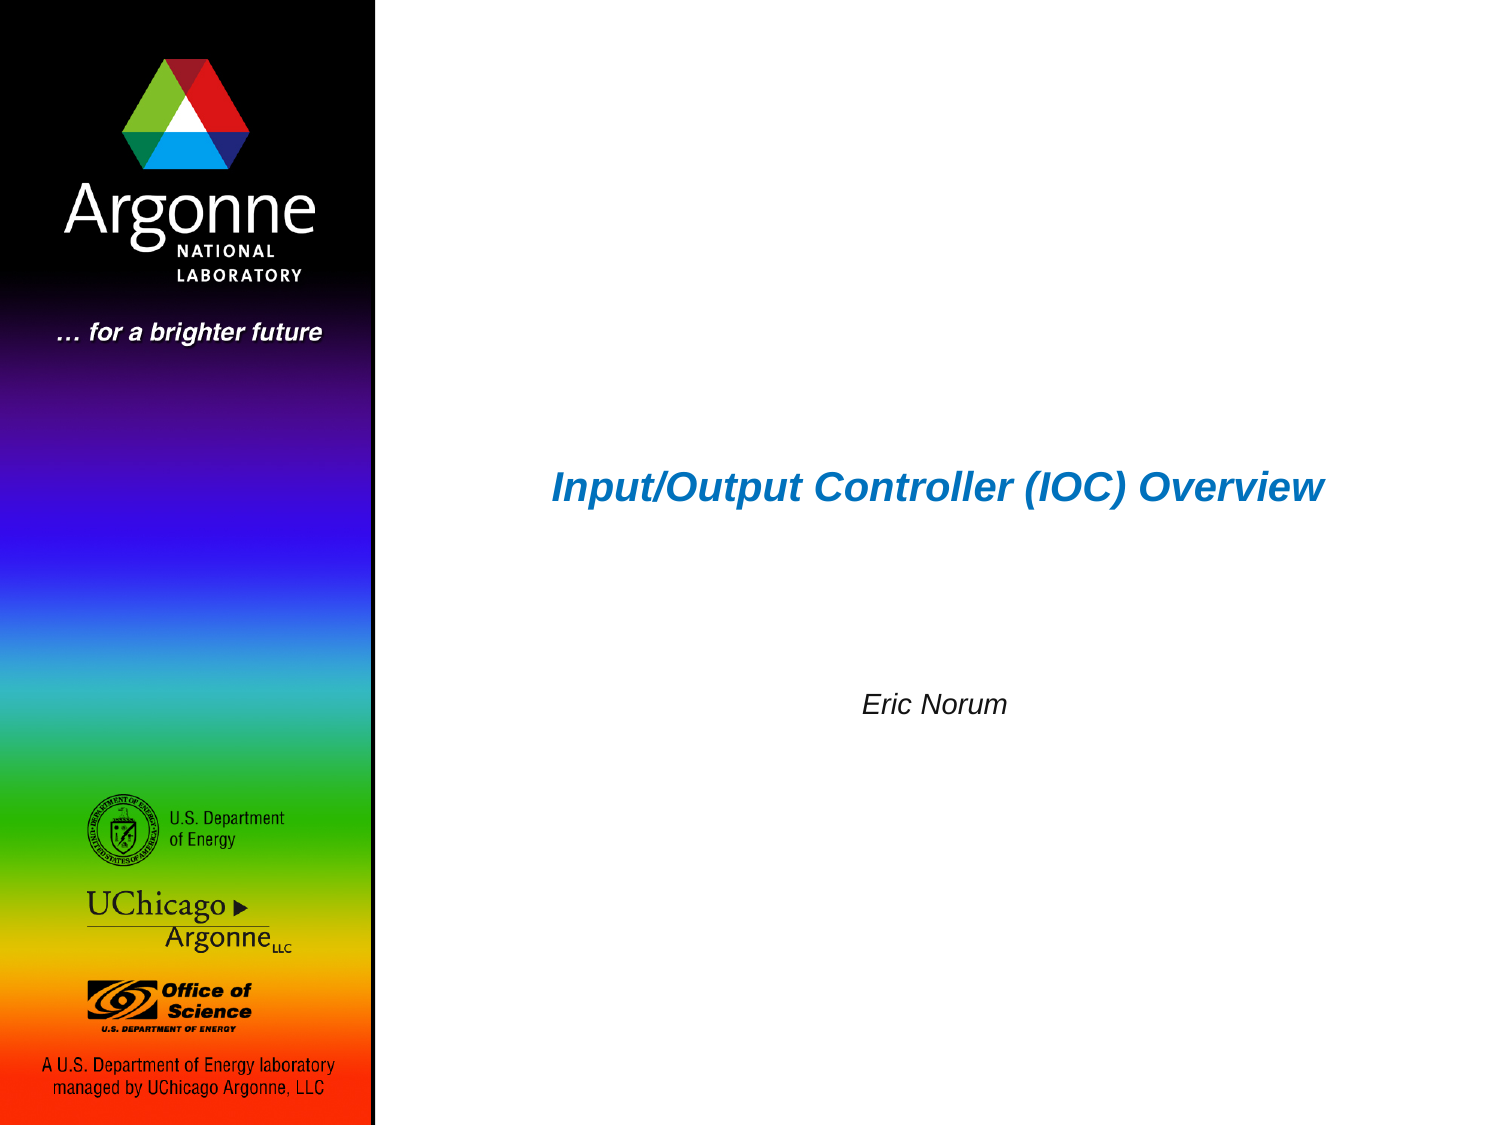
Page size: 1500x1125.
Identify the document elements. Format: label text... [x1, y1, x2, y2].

subtitle Eric Norum [404, 683, 1465, 748]
title Input/Output Controller (IOC) Overview [408, 460, 1468, 522]
picture [0, 0, 375, 1125]
